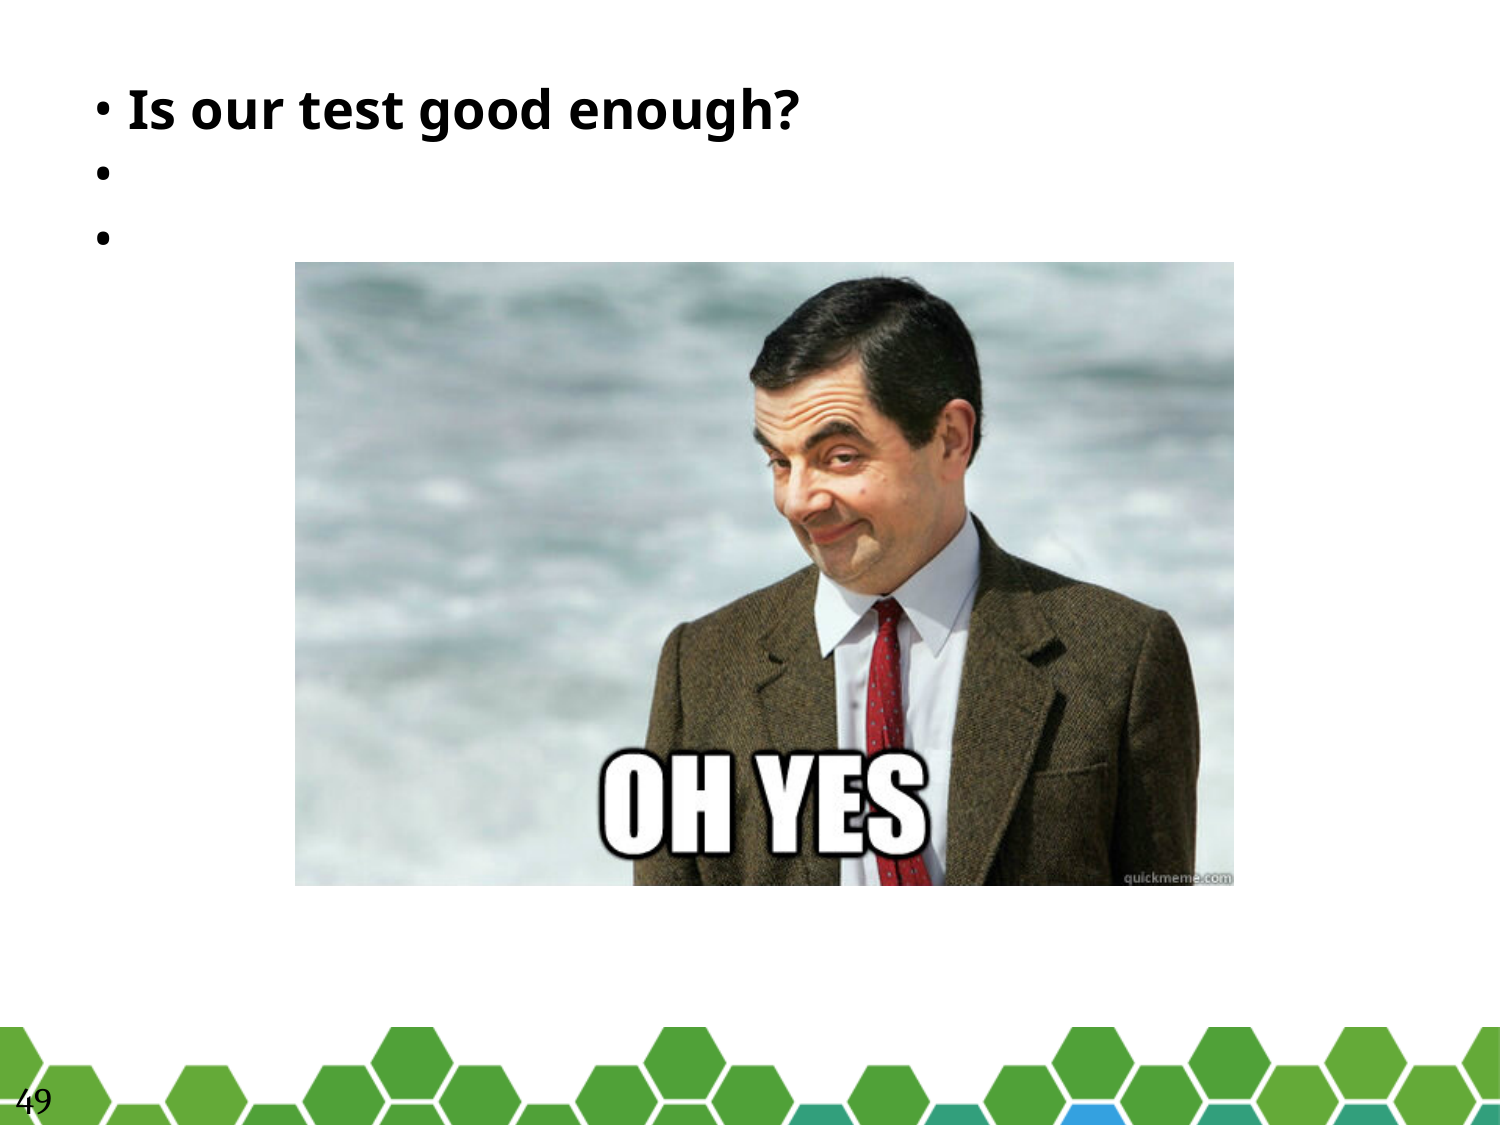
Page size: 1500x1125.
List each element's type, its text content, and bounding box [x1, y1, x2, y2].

text_box Is our test good enough? [93, 75, 1467, 728]
picture [295, 262, 1234, 886]
picture [0, 1027, 1500, 1125]
